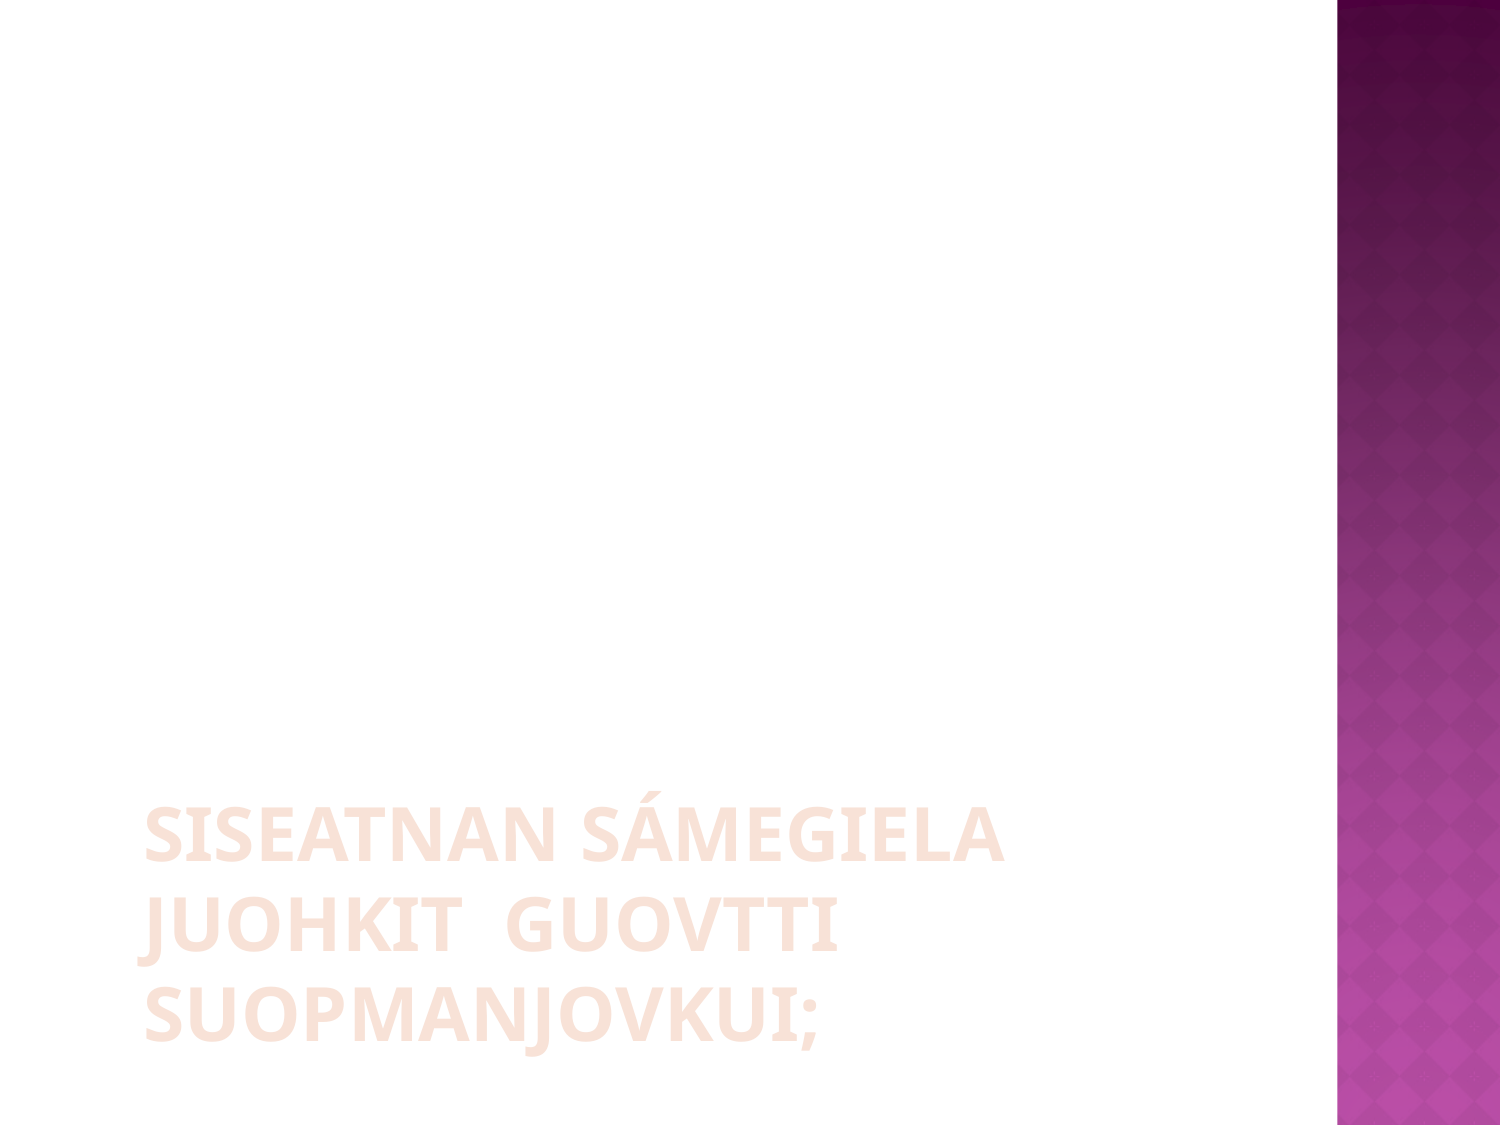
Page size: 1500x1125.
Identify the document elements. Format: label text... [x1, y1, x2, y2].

title Siseatnan sámegiela juohkit guovtti suopmanjovkui; 1. Oarjesuopmanat 2. Nuortasuopmanat -Rádji manná gaskal Guovdageainnu ja Kárášjoga [135, 786, 1324, 975]
